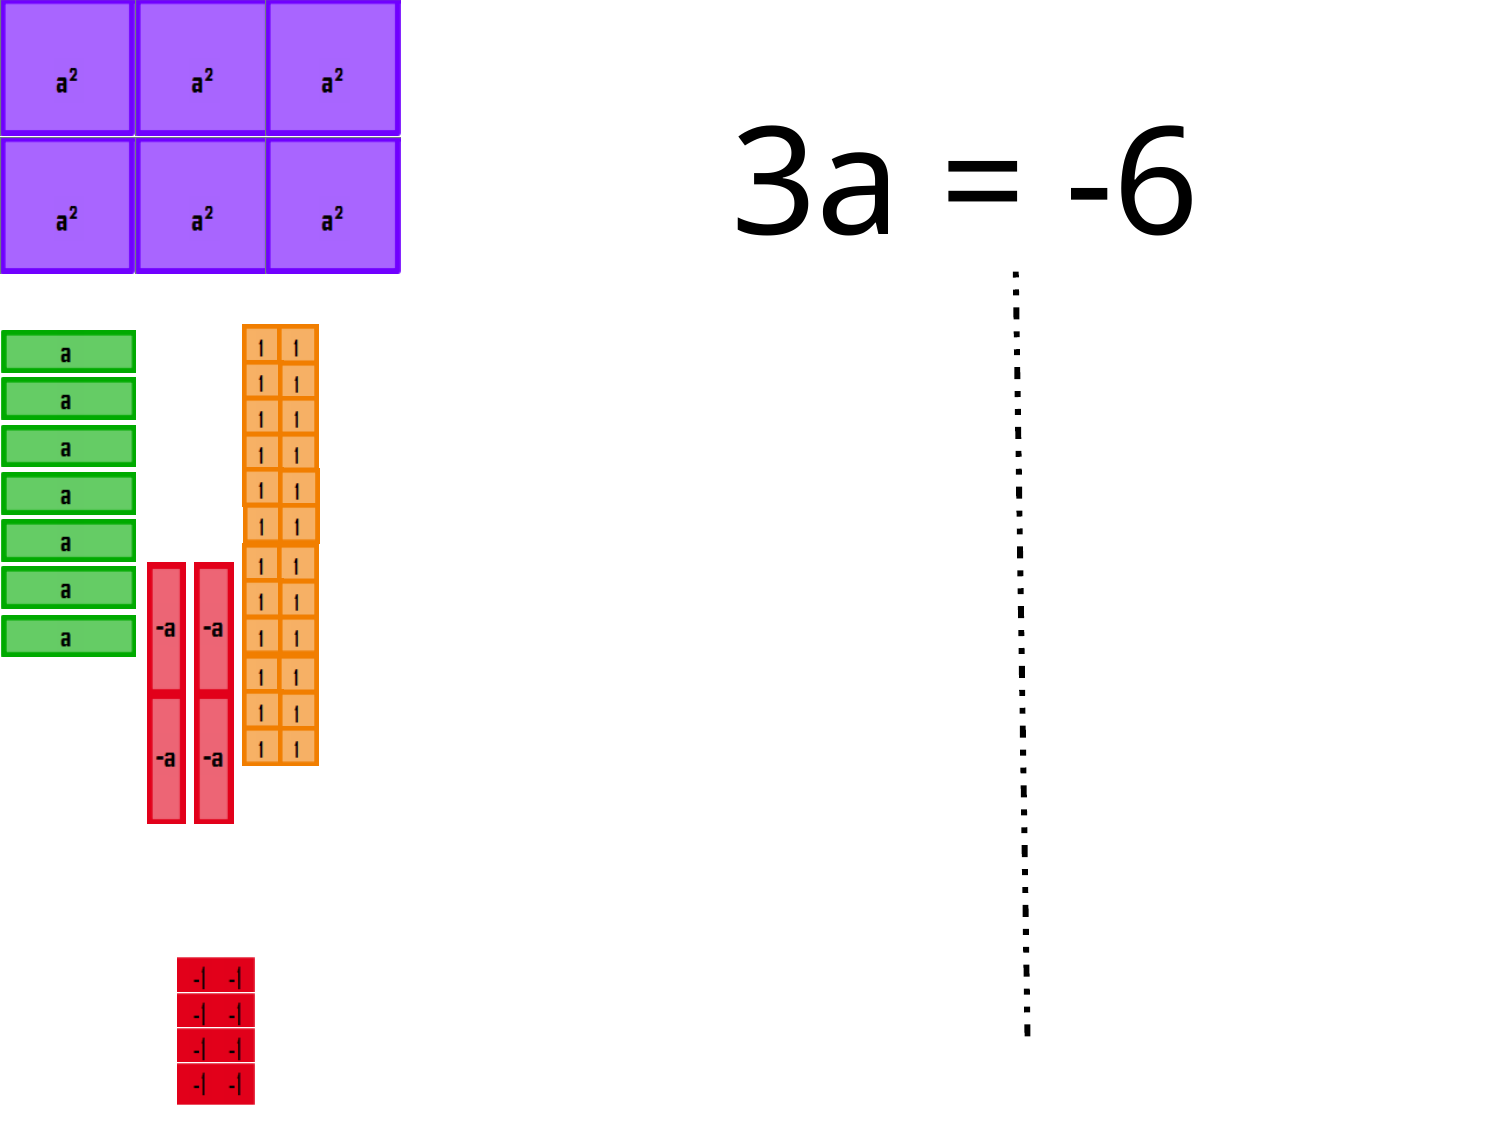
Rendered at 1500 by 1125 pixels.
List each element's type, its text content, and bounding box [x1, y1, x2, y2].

picture [177, 956, 255, 1106]
picture [242, 324, 320, 766]
picture [0, 0, 401, 136]
picture [0, 377, 136, 420]
picture [0, 137, 401, 274]
picture [194, 562, 234, 824]
picture [0, 566, 136, 609]
picture [0, 519, 136, 562]
picture [0, 330, 136, 373]
picture [0, 615, 136, 657]
picture [0, 472, 136, 515]
picture [0, 425, 136, 468]
text_box 3a = -6 [716, 76, 1214, 272]
picture [147, 562, 186, 824]
